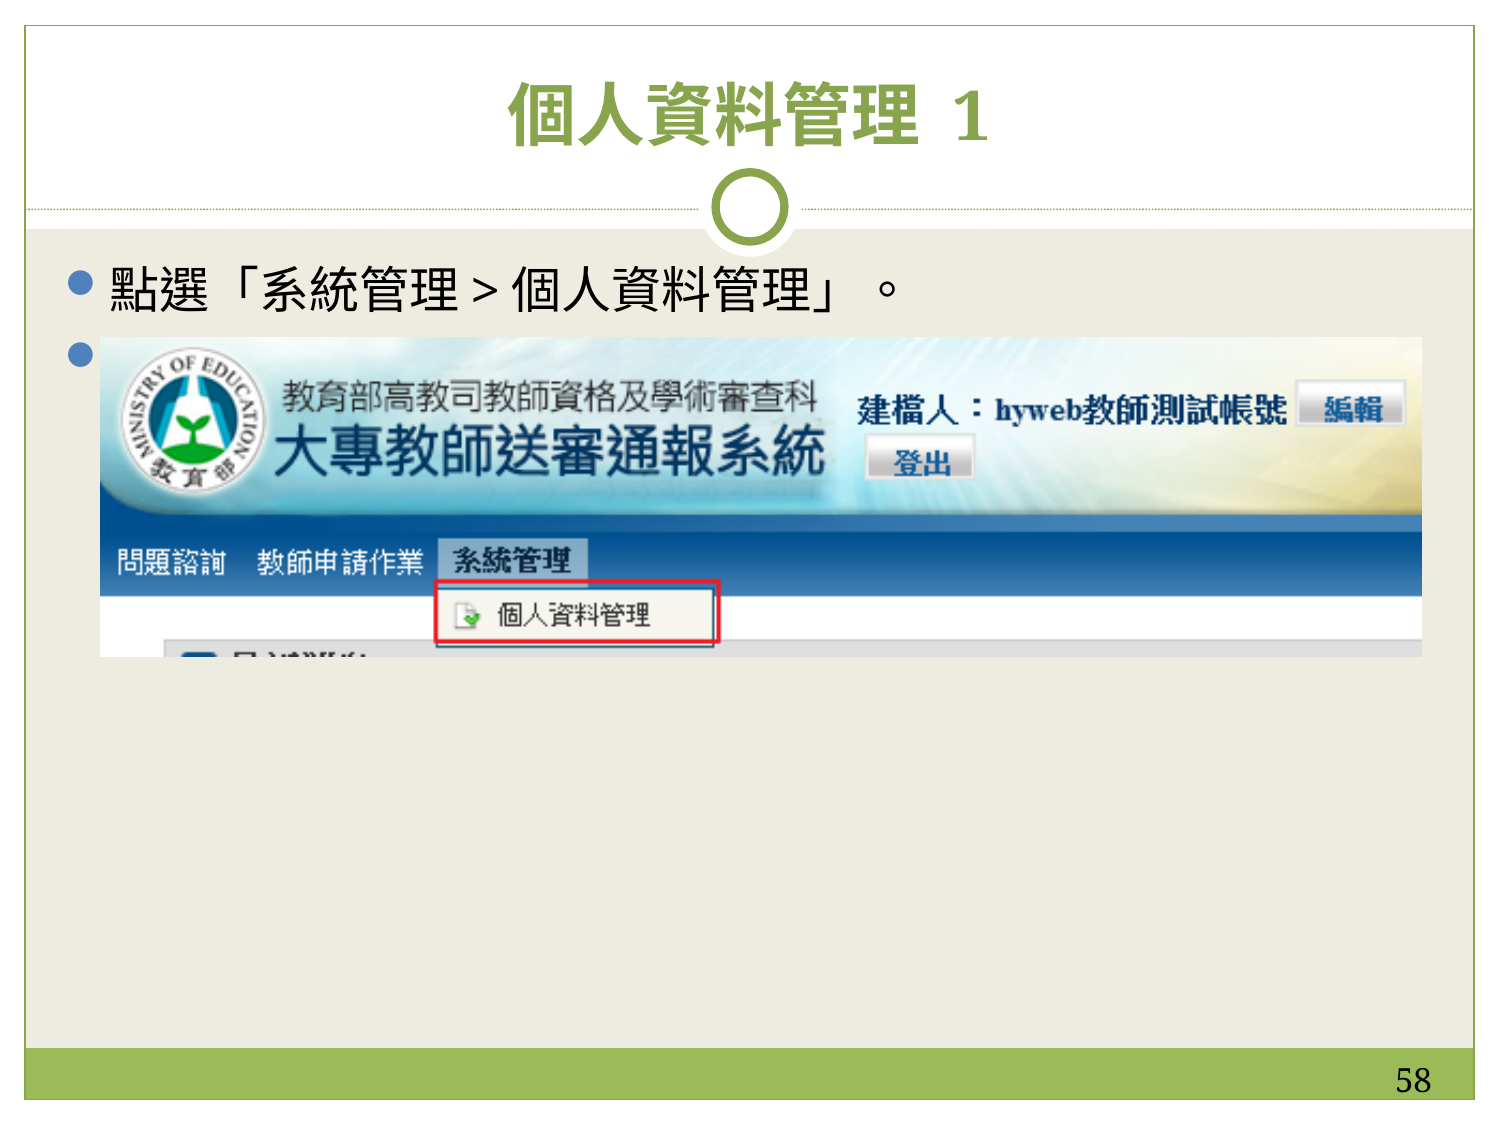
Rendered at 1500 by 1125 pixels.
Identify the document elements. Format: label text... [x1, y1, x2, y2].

picture [100, 338, 1422, 658]
text_box [1376, 1045, 1452, 1118]
list 點選「系統管理>個人資料管理」。 [49, 250, 1445, 1001]
title 個人資料管理 1 [49, 37, 1450, 162]
